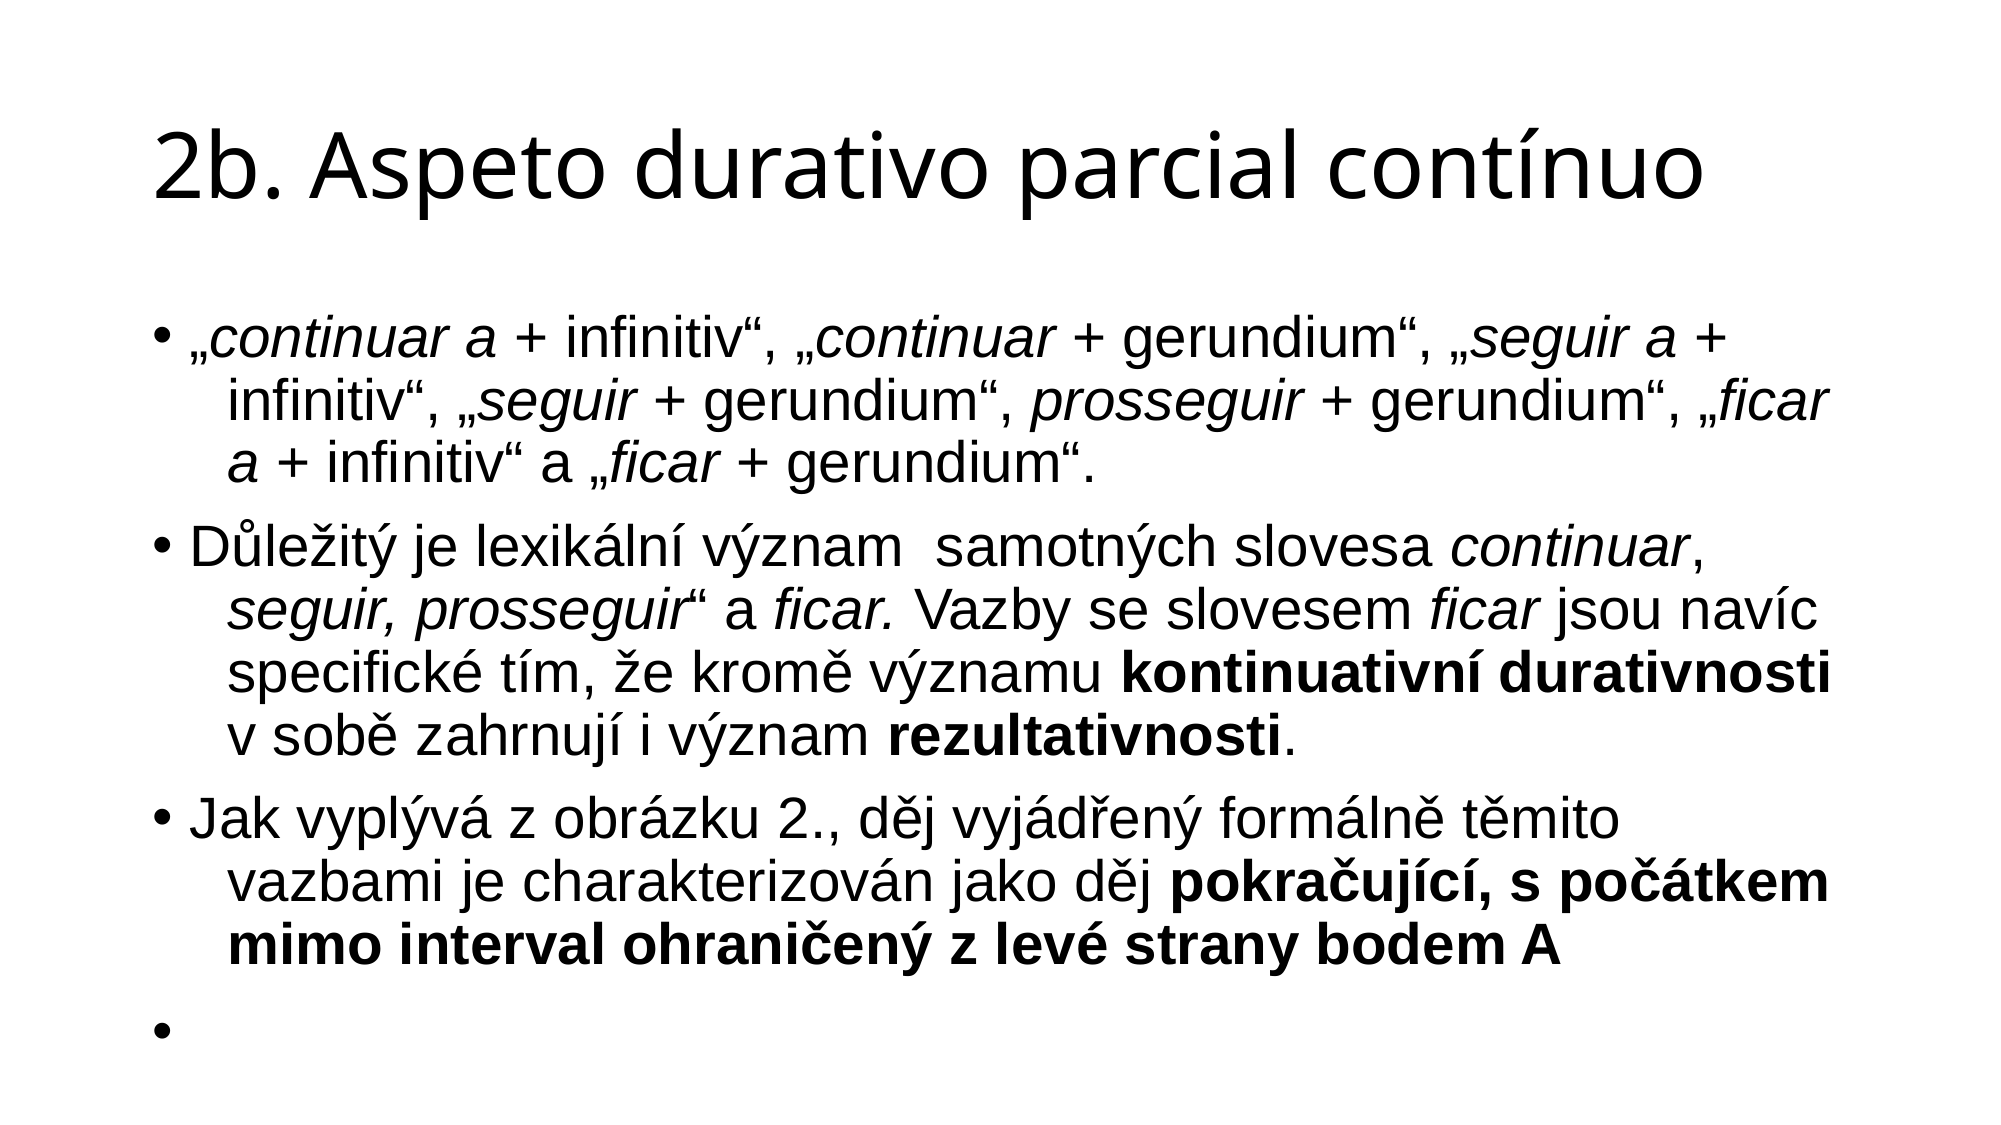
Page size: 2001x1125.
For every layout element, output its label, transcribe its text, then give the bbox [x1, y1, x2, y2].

list „continuar a + infinitiv“, „continuar + gerundium“, „seguir a + infinitiv“, „seguir + gerundium“, prosseguir + gerundium“, „ficar a + infinitiv“ a „ficar + gerundium“. Důležitý je lexikální význam samotných slovesa continuar, seguir, prosseguir“ a ficar. Vazby se slovesem ficar jsou navíc specifické tím, že kromě významu kontinuativní durativnosti v sobě zahrnují i význam rezultativnosti. Jak vyplývá z obrázku 2., děj vyjádřený formálně těmito vazbami je charakterizován jako děj pokračující, s počátkem mimo interval ohraničený z levé strany bodem A [137, 299, 1863, 1014]
title 2b. Aspeto durativo parcial contínuo [137, 59, 1863, 278]
